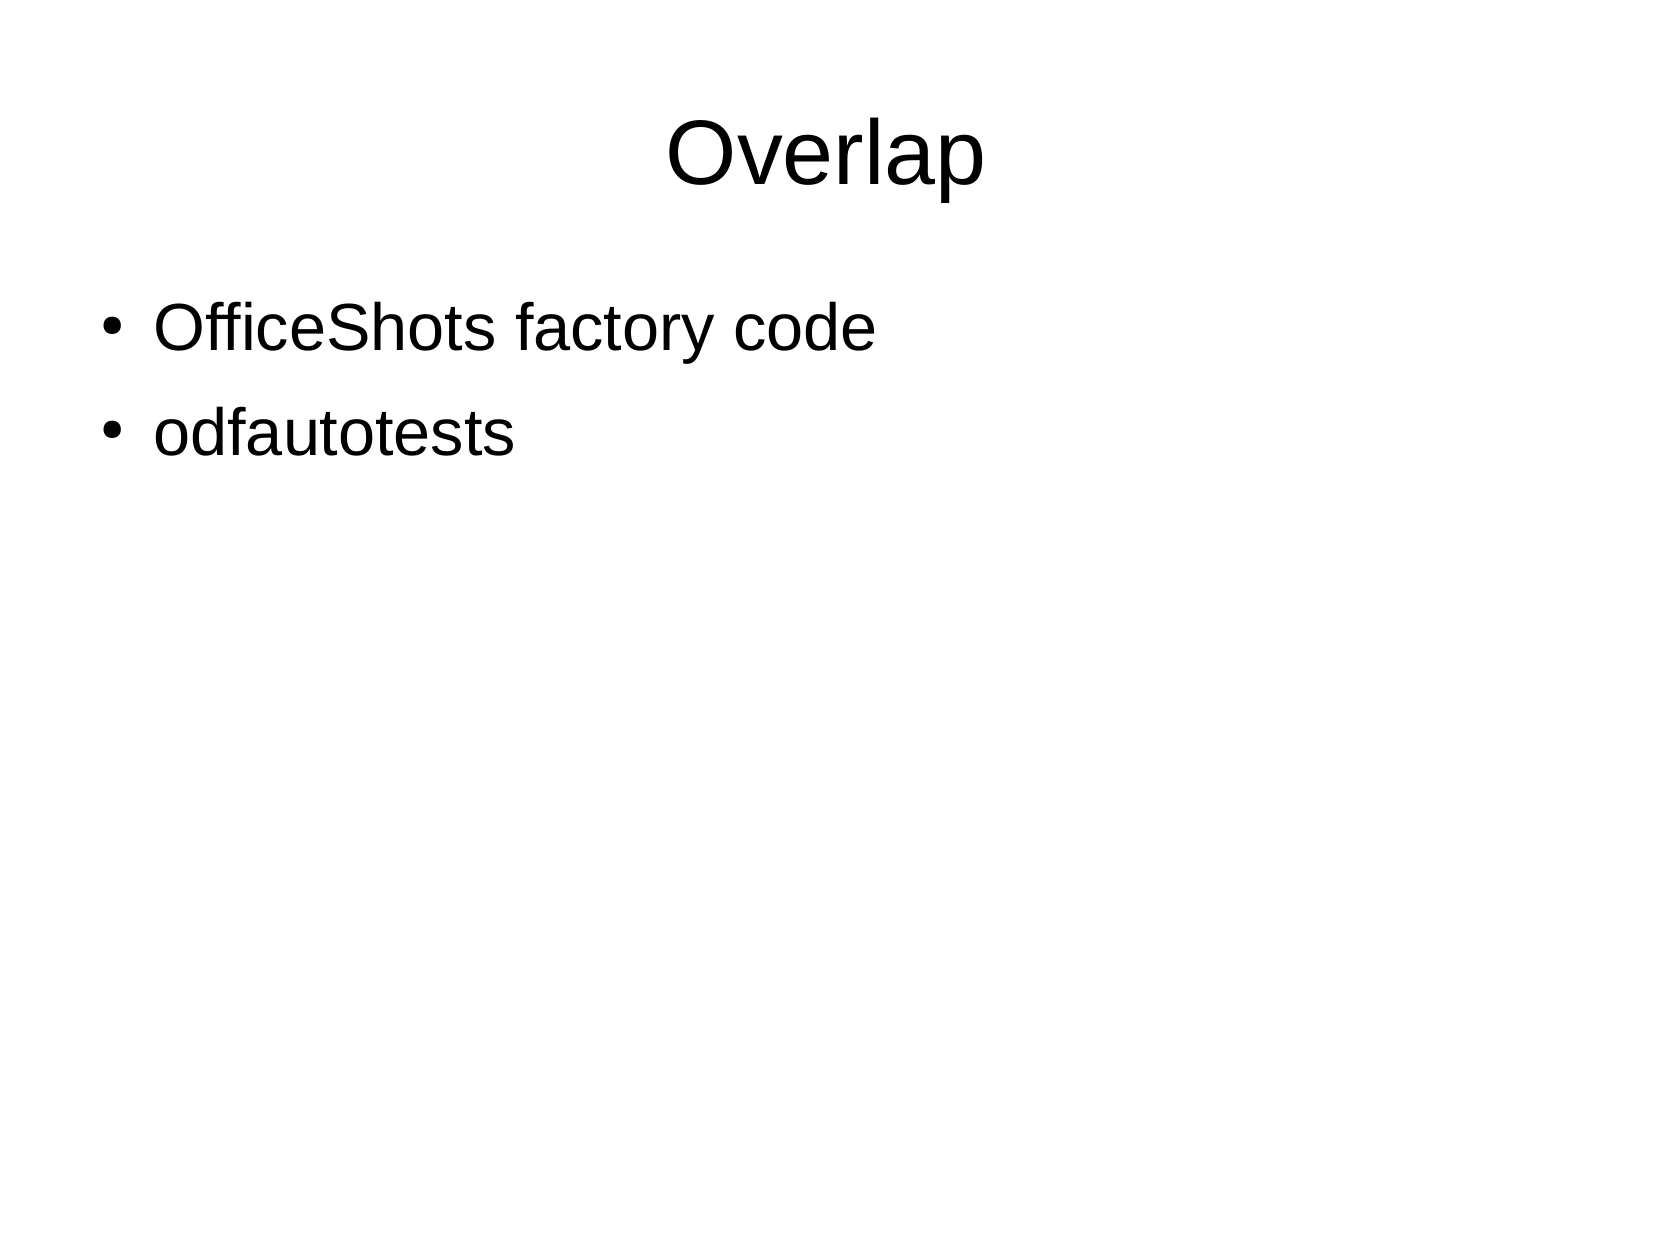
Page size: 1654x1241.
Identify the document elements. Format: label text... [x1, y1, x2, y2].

title Overlap [82, 49, 1571, 257]
list OfficeShots factory code odfautotests [82, 290, 1571, 1010]
